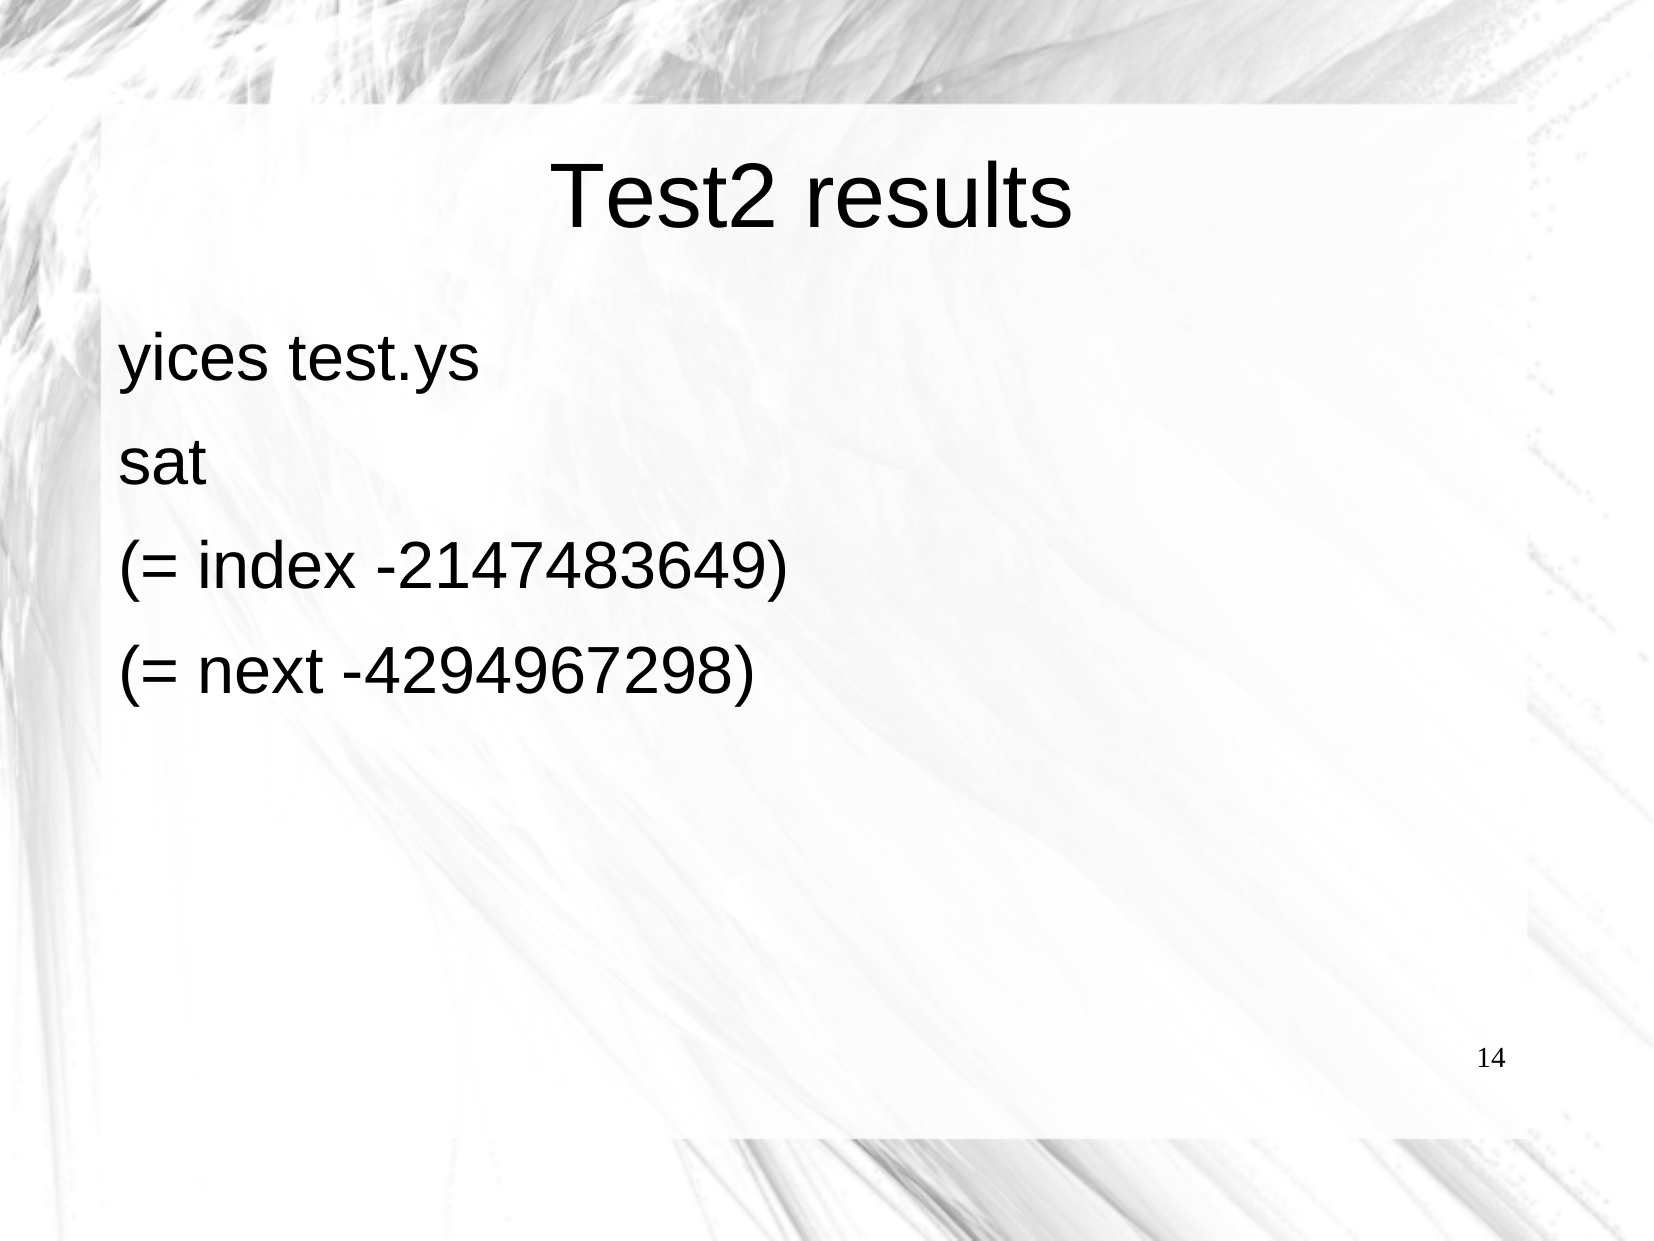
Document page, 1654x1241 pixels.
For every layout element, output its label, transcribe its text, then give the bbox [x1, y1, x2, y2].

list yices test.ys sat (= index -2147483649) (= next -4294967298) [118, 319, 1571, 1039]
title Test2 results [118, 112, 1506, 281]
picture [0, 0, 1654, 1241]
